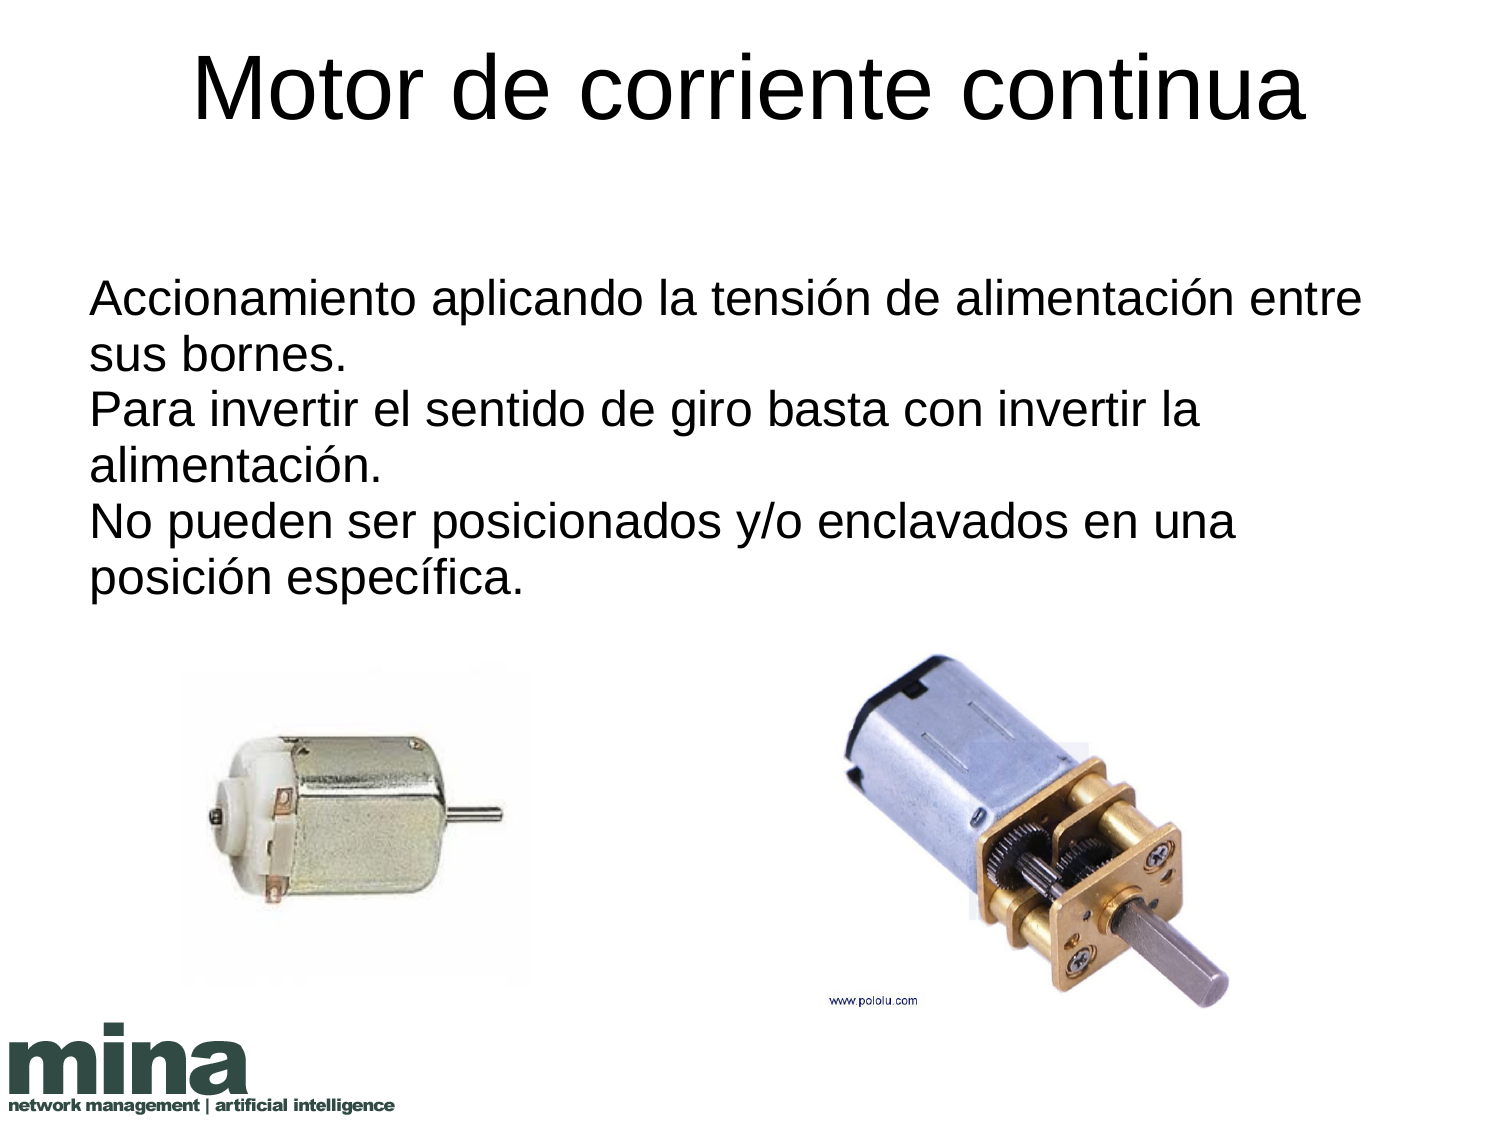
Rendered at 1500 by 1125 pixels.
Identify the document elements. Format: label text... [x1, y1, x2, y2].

title Motor de corriente continua [74, 28, 1450, 250]
list Accionamiento aplicando la tensión de alimentación entre sus bornes. Para invertir el sentido de giro basta con invertir la alimentación. No pueden ser posicionados y/o enclavados en una posición específica. [75, 262, 1426, 1006]
picture [809, 649, 1241, 1014]
picture [180, 649, 532, 1002]
picture [0, 1016, 402, 1119]
